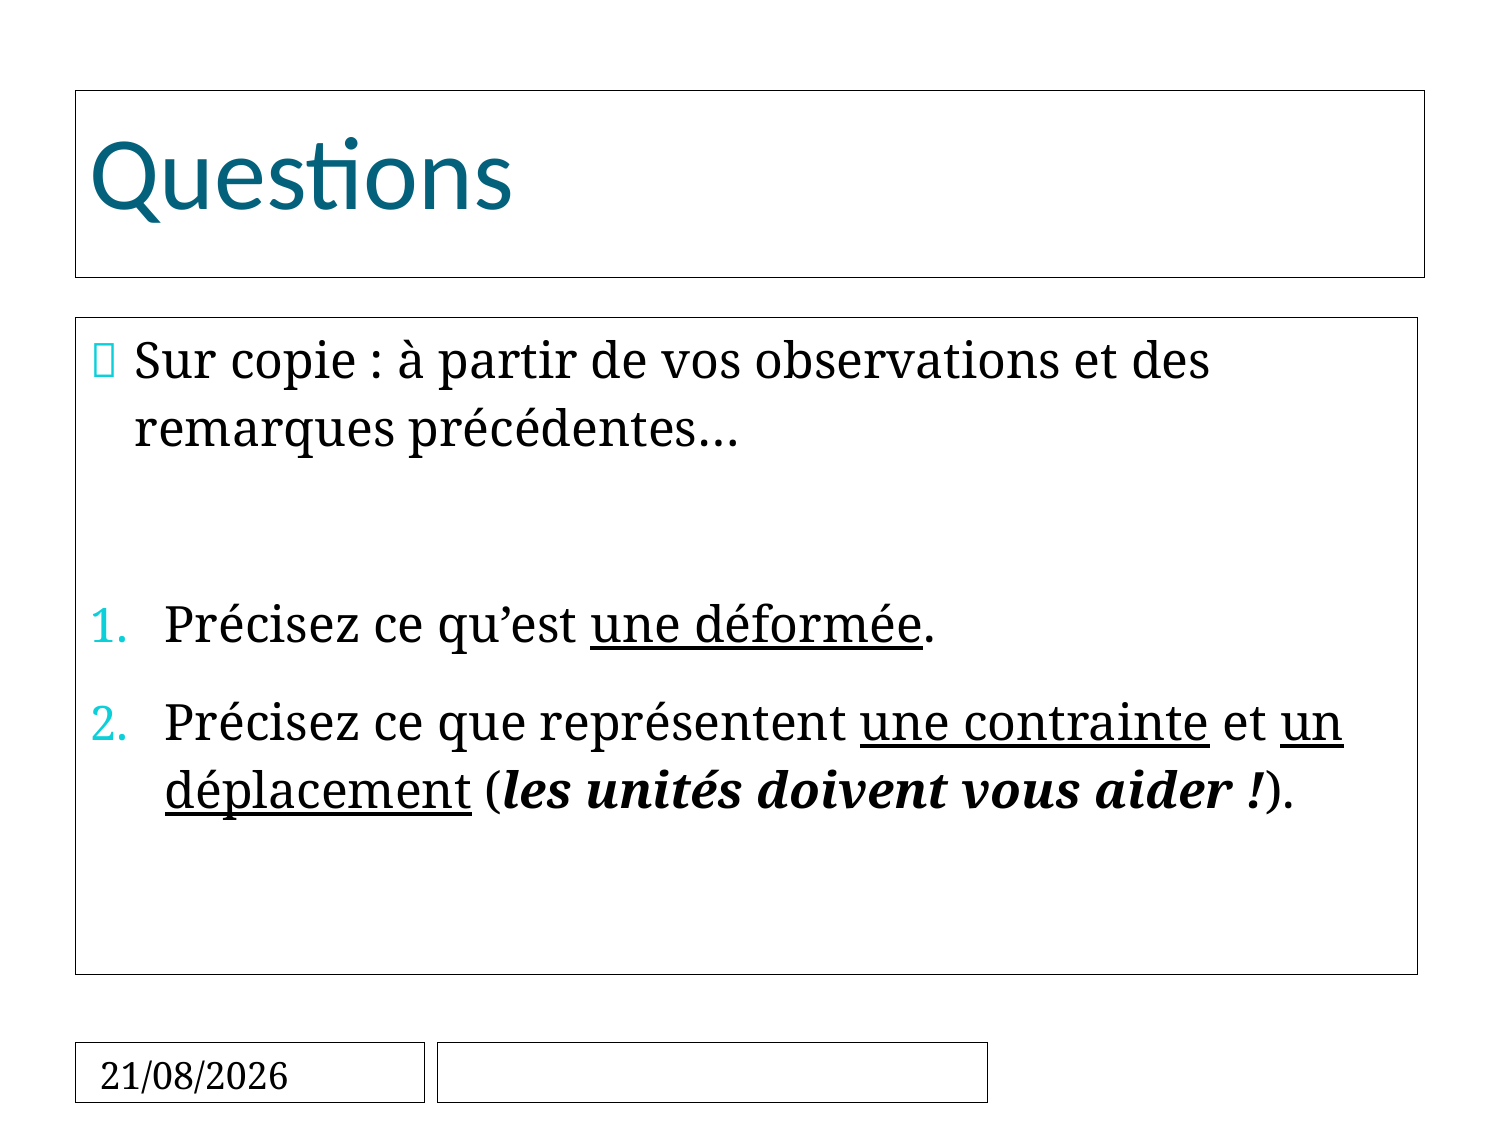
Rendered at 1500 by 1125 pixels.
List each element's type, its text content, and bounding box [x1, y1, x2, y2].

title Questions [75, 90, 1425, 278]
list Sur copie : à partir de vos observations et des remarques précédentes… Précisez ce qu’est une déformée. Précisez ce que représentent une contrainte et un déplacement (les unités doivent vous aider !). [75, 317, 1418, 975]
